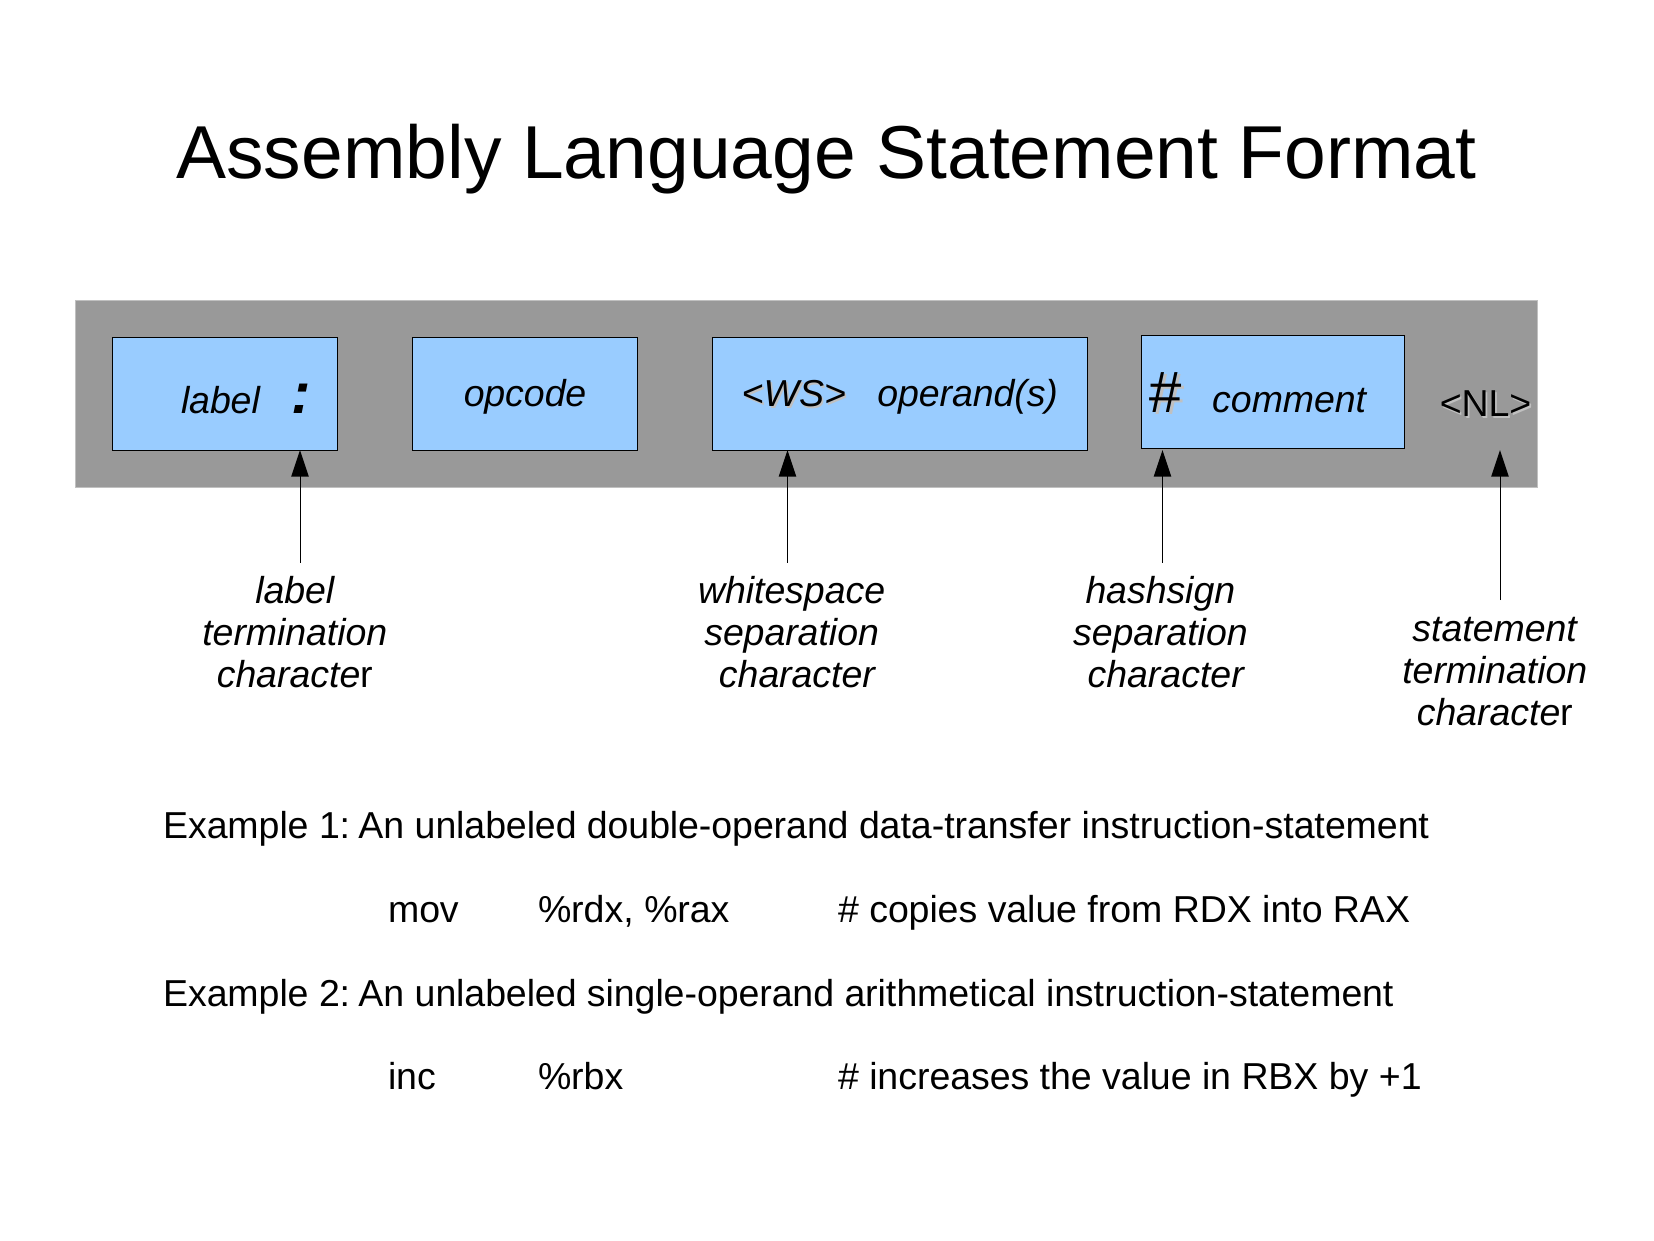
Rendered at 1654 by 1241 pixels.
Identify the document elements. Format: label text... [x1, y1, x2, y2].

text_box label : [112, 337, 338, 451]
text_box Example 1: An unlabeled double-operand data-transfer instruction-statement mov %rdx, %rax # copies value from RDX into RAX Example 2: An unlabeled single-operand arithmetical instruction-statement inc %rbx # increases the value in RBX by +1 [148, 796, 1445, 1106]
text_box l [75, 300, 1538, 488]
text_box <NL> [1425, 375, 1547, 432]
title Assembly Language Statement Format [82, 56, 1571, 250]
text_box opcode [412, 337, 638, 451]
text_box # comment [1141, 335, 1405, 449]
text_box statement termination character [1387, 600, 1603, 741]
text_box label termination character [187, 562, 403, 704]
text_box hashsign separation character [1058, 562, 1263, 704]
text_box whitespace separation character [683, 562, 901, 704]
text_box <WS> operand(s) [712, 337, 1088, 451]
